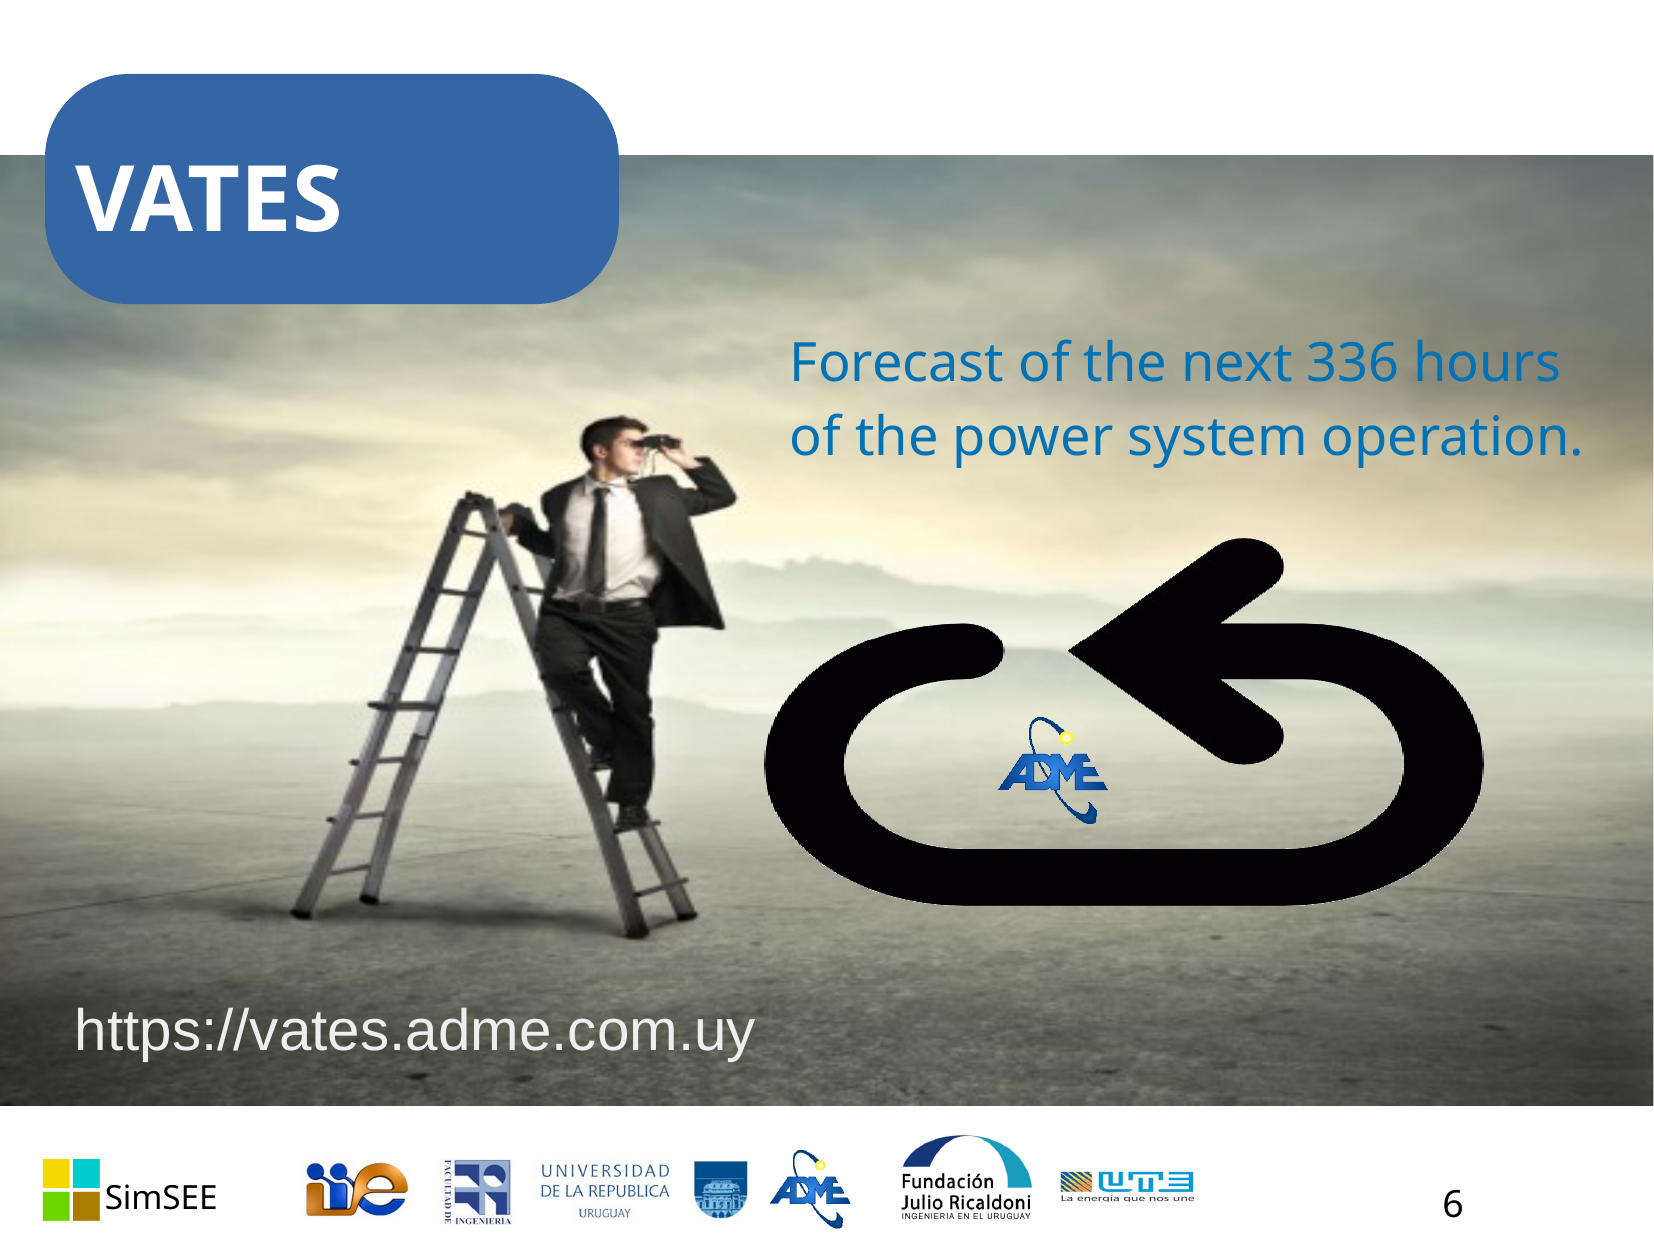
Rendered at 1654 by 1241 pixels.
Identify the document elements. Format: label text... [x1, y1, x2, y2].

picture [41, 1157, 102, 1223]
title Forecast of the next 336 hours of the power system operation. [784, 279, 1592, 467]
picture [1059, 1164, 1195, 1210]
picture [296, 1154, 753, 1229]
text_box https://vates.adme.com.uy [59, 989, 781, 1097]
picture [770, 1150, 853, 1230]
text_box VATES [45, 73, 619, 287]
picture [897, 1134, 1036, 1224]
picture [0, 155, 1654, 1106]
